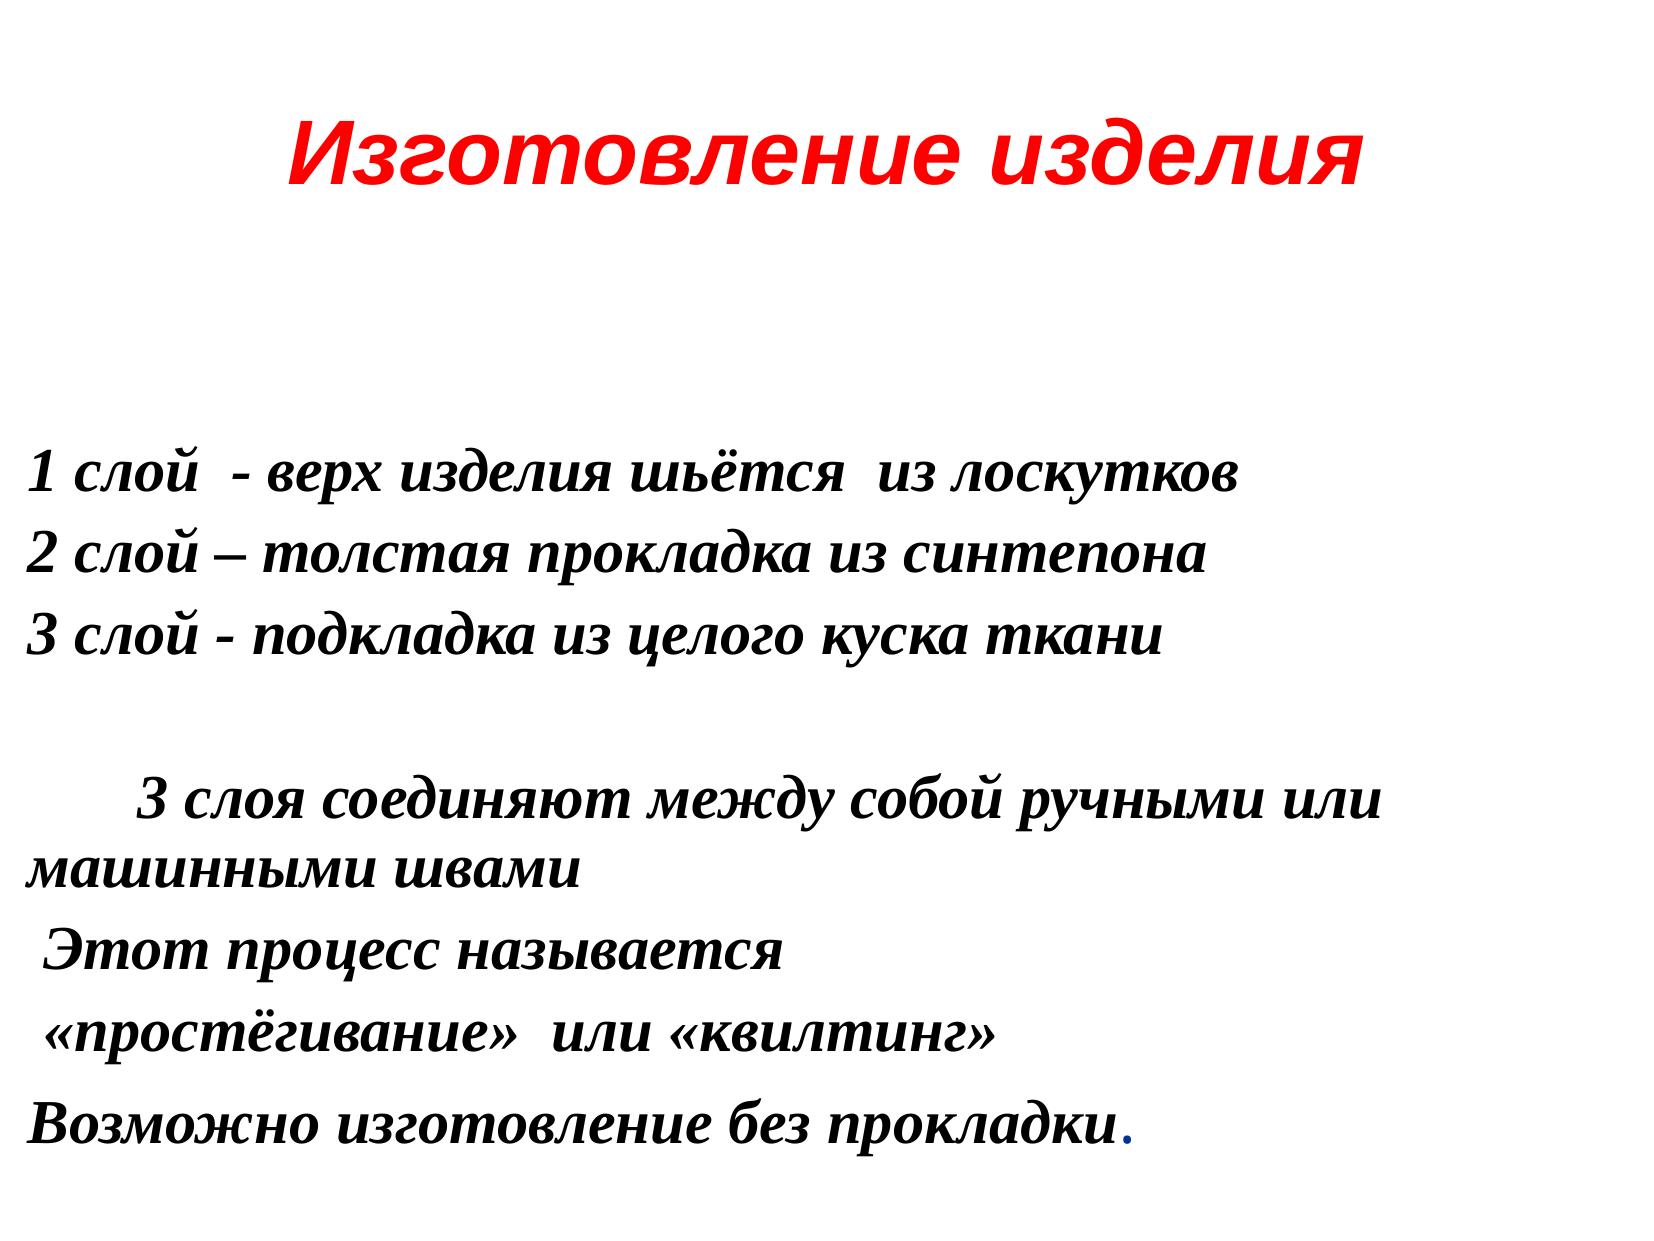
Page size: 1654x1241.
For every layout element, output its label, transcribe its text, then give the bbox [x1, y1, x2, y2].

title Изготовление изделия [82, 49, 1571, 257]
text_box 1 слой - верх изделия шьётся из лоскутков 2 слой – толстая прокладка из синтепона 3 слой - подкладка из целого куска ткани 3 слоя соединяют между собой ручными или машинными швами Этот процесс называется «простёгивание» или «квилтинг» Возможно изготовление без прокладки. [12, 428, 1654, 1165]
